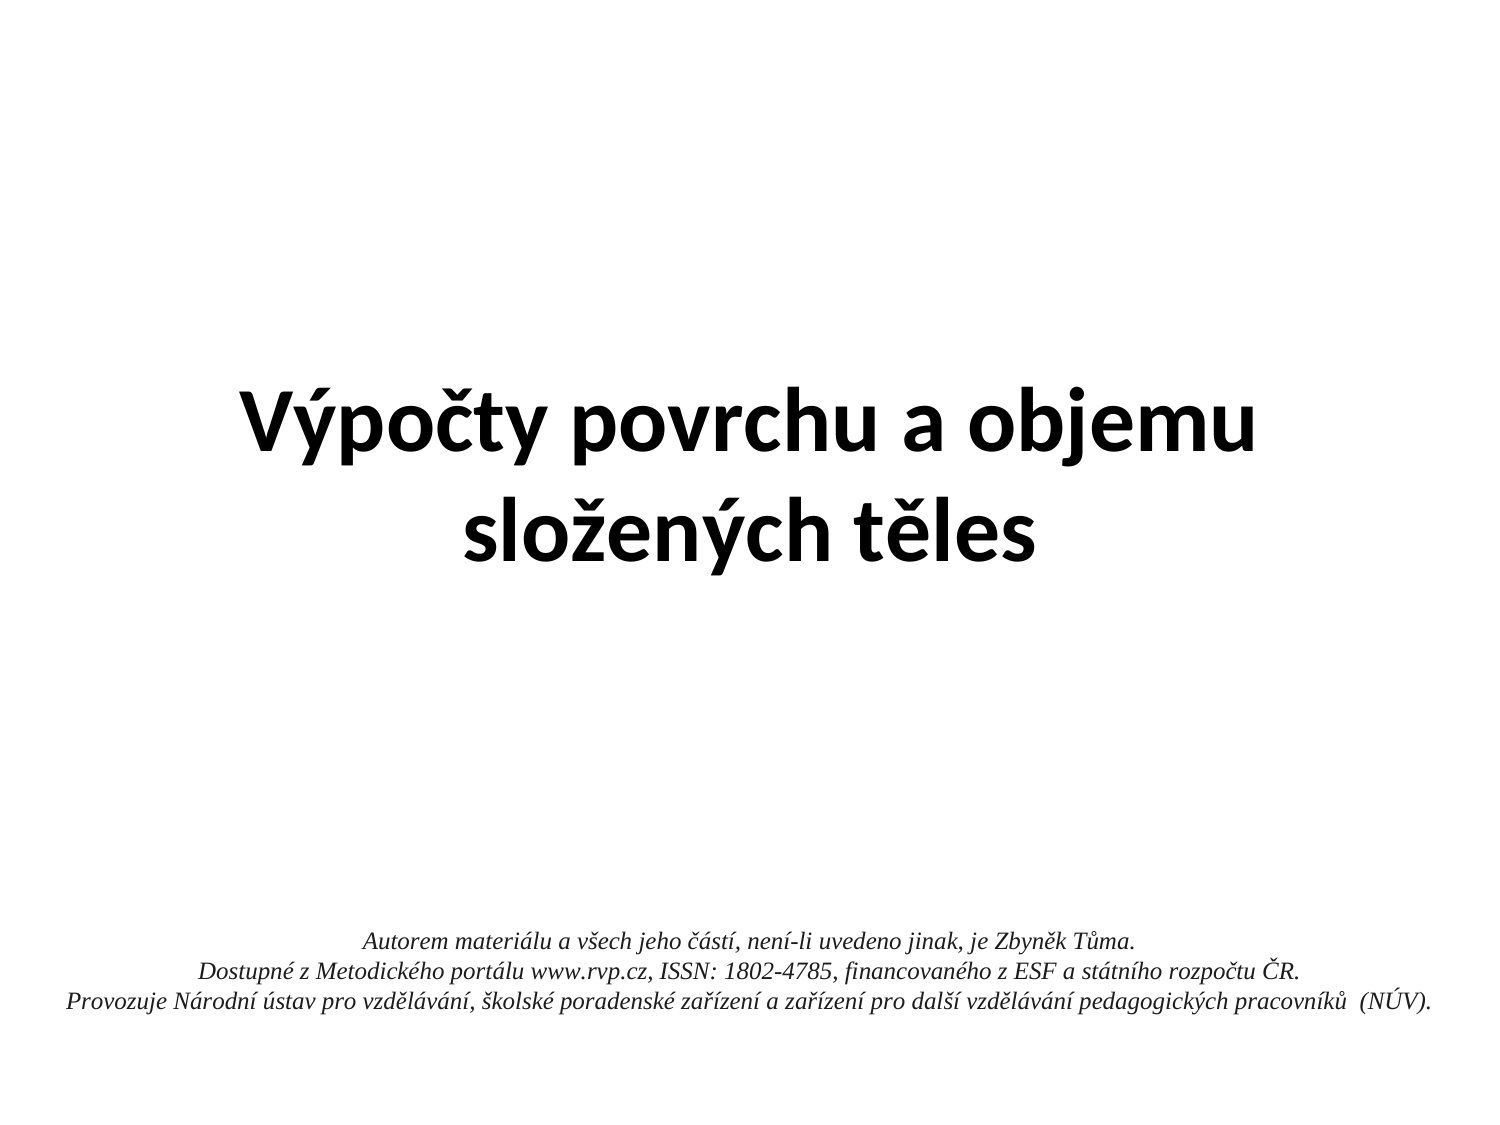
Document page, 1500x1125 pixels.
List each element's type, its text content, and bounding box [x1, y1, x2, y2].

text_box Autorem materiálu a všech jeho částí, není-li uvedeno jinak, je Zbyněk Tůma. Dostupné z Metodického portálu www.rvp.cz, ISSN: 1802-4785, financovaného z ESF a státního rozpočtu ČR. Provozuje Národní ústav pro vzdělávání, školské poradenské zařízení a zařízení pro další vzdělávání pedagogických pracovníků (NÚV). [0, 916, 1500, 1023]
title Výpočty povrchu a objemu složených těles [112, 349, 1388, 591]
